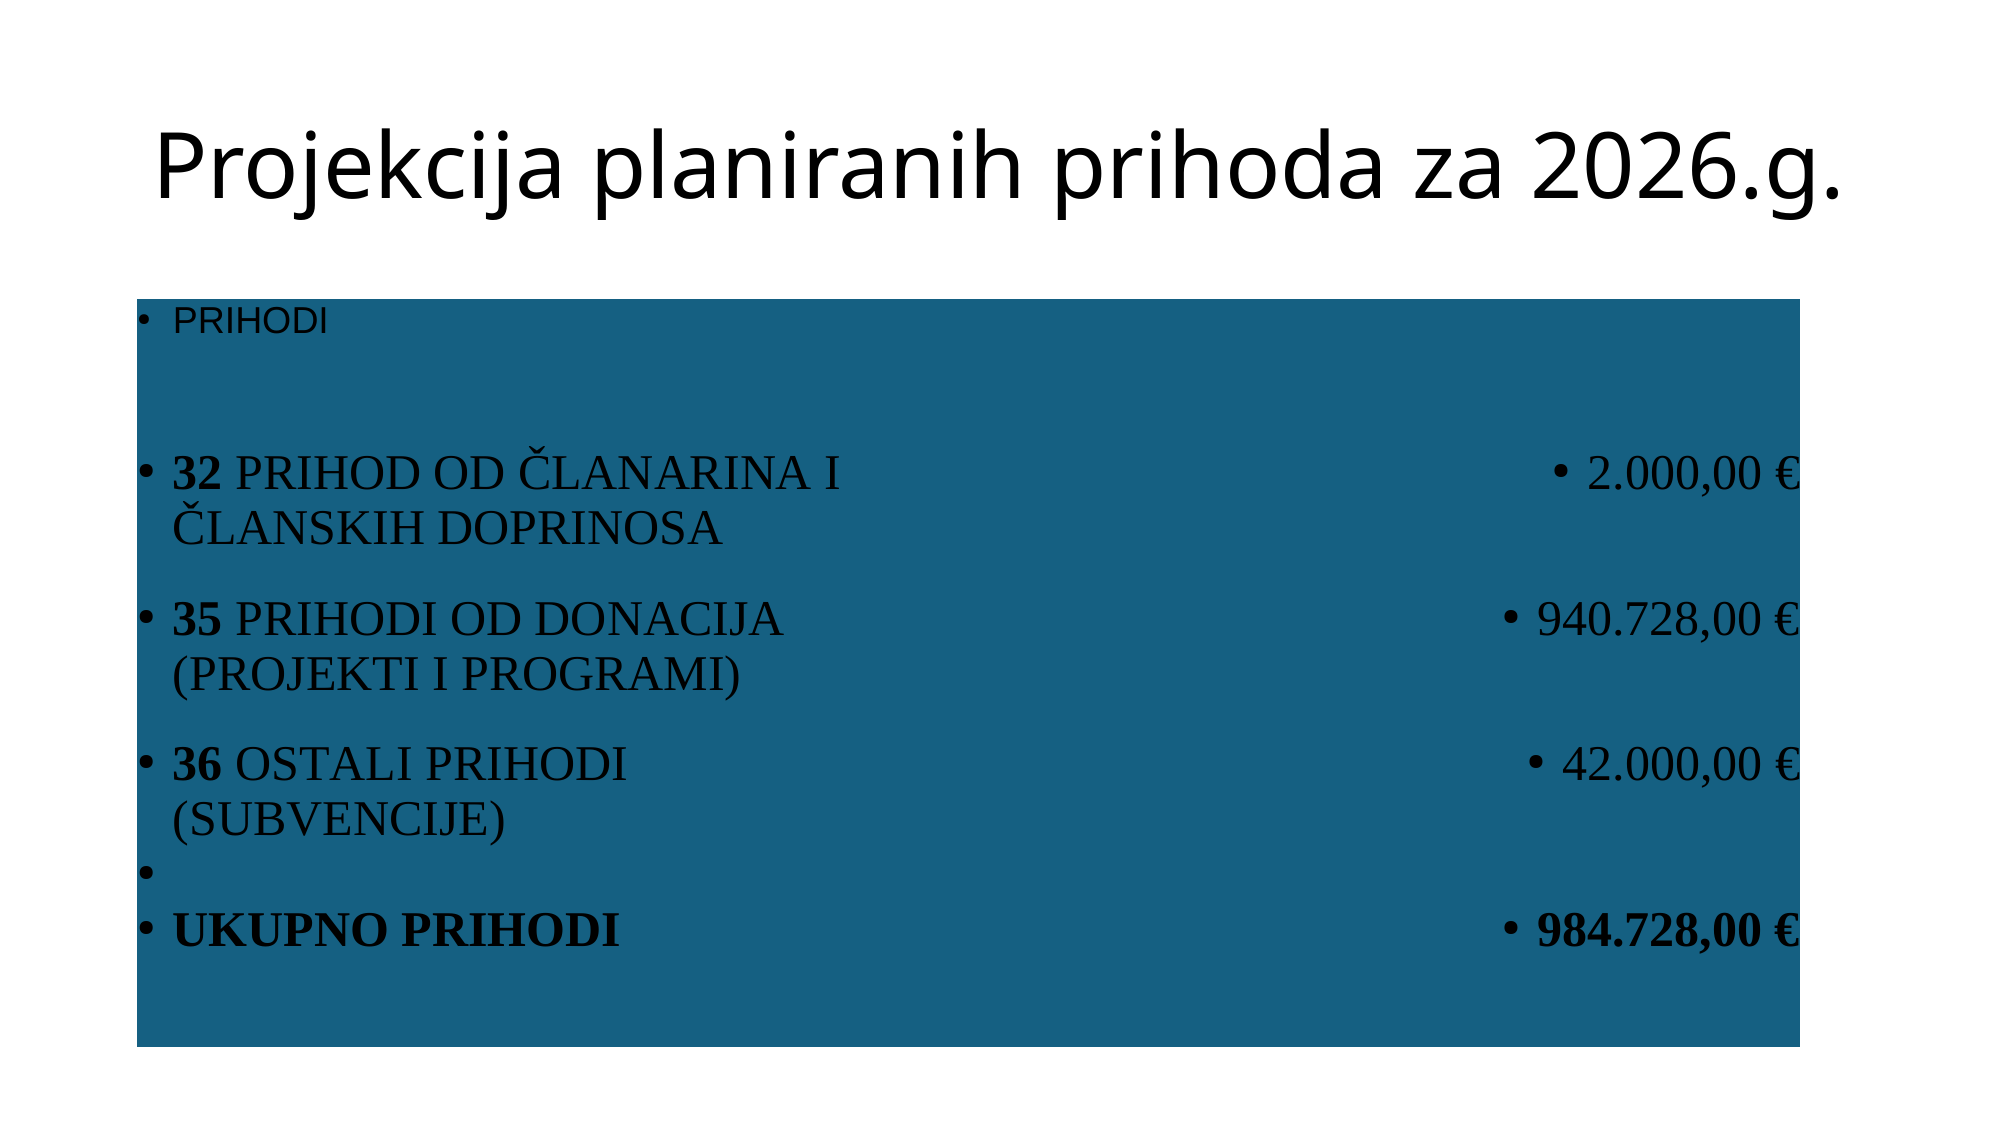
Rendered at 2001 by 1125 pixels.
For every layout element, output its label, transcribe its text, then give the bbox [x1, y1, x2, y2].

table_cell 35 PRIHODI OD DONACIJA (PROJEKTI I PROGRAMI) [137, 590, 969, 736]
title Projekcija planiranih prihoda za 2026.g. [137, 59, 1863, 278]
table_cell 2.000,00 € [969, 445, 1800, 590]
table_cell 36 OSTALI PRIHODI (SUBVENCIJE) [137, 736, 969, 902]
table_cell 984.728,00 € [969, 902, 1800, 1047]
table_header [969, 299, 1800, 445]
table_cell UKUPNO PRIHODI [137, 902, 969, 1047]
table_cell 32 PRIHOD OD ČLANARINA I ČLANSKIH DOPRINOSA [137, 445, 969, 590]
table_cell 42.000,00 € [969, 736, 1800, 902]
table_cell 940.728,00 € [969, 590, 1800, 736]
table_header PRIHODI [137, 299, 969, 445]
